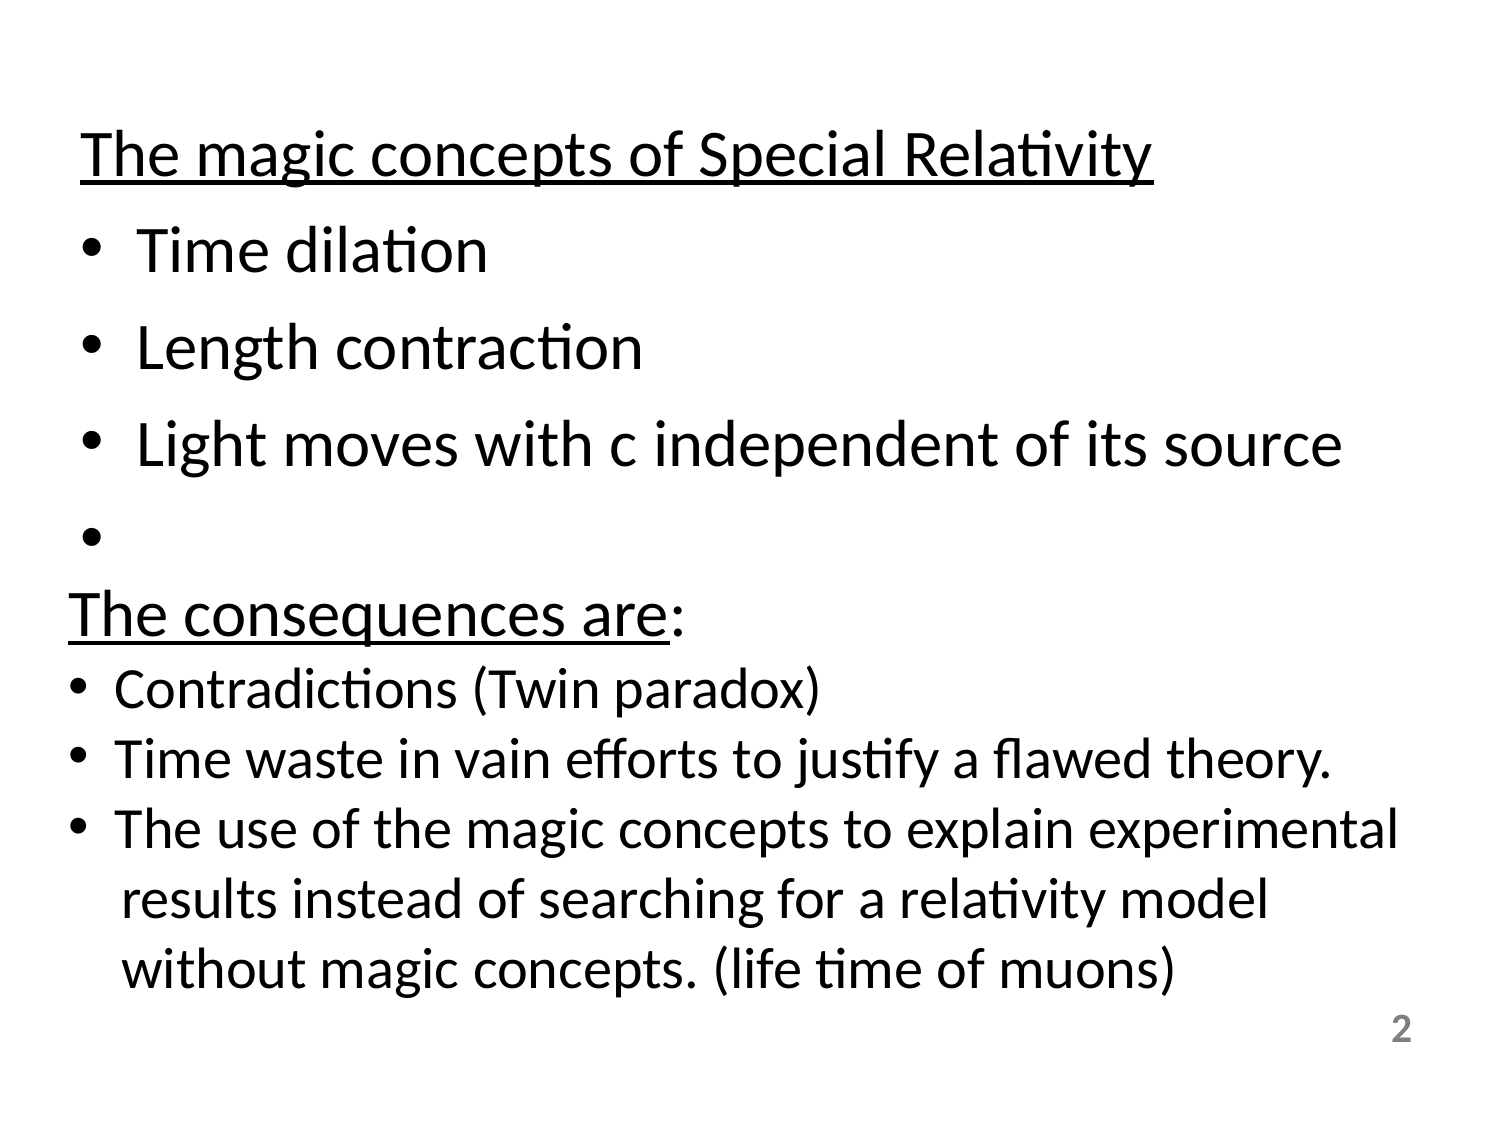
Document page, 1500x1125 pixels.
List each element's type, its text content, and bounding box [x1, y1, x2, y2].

list The magic concepts of Special Relativity Time dilation Length contraction Light moves with c independent of its source [64, 101, 1415, 492]
text_box The consequences are: Contradictions (Twin paradox) Time waste in vain efforts to justify a flawed theory. The use of the magic concepts to explain experimental results instead of searching for a relativity model without magic concepts. (life time of muons) [53, 562, 1445, 1012]
text_box 2 [1376, 992, 1428, 1059]
